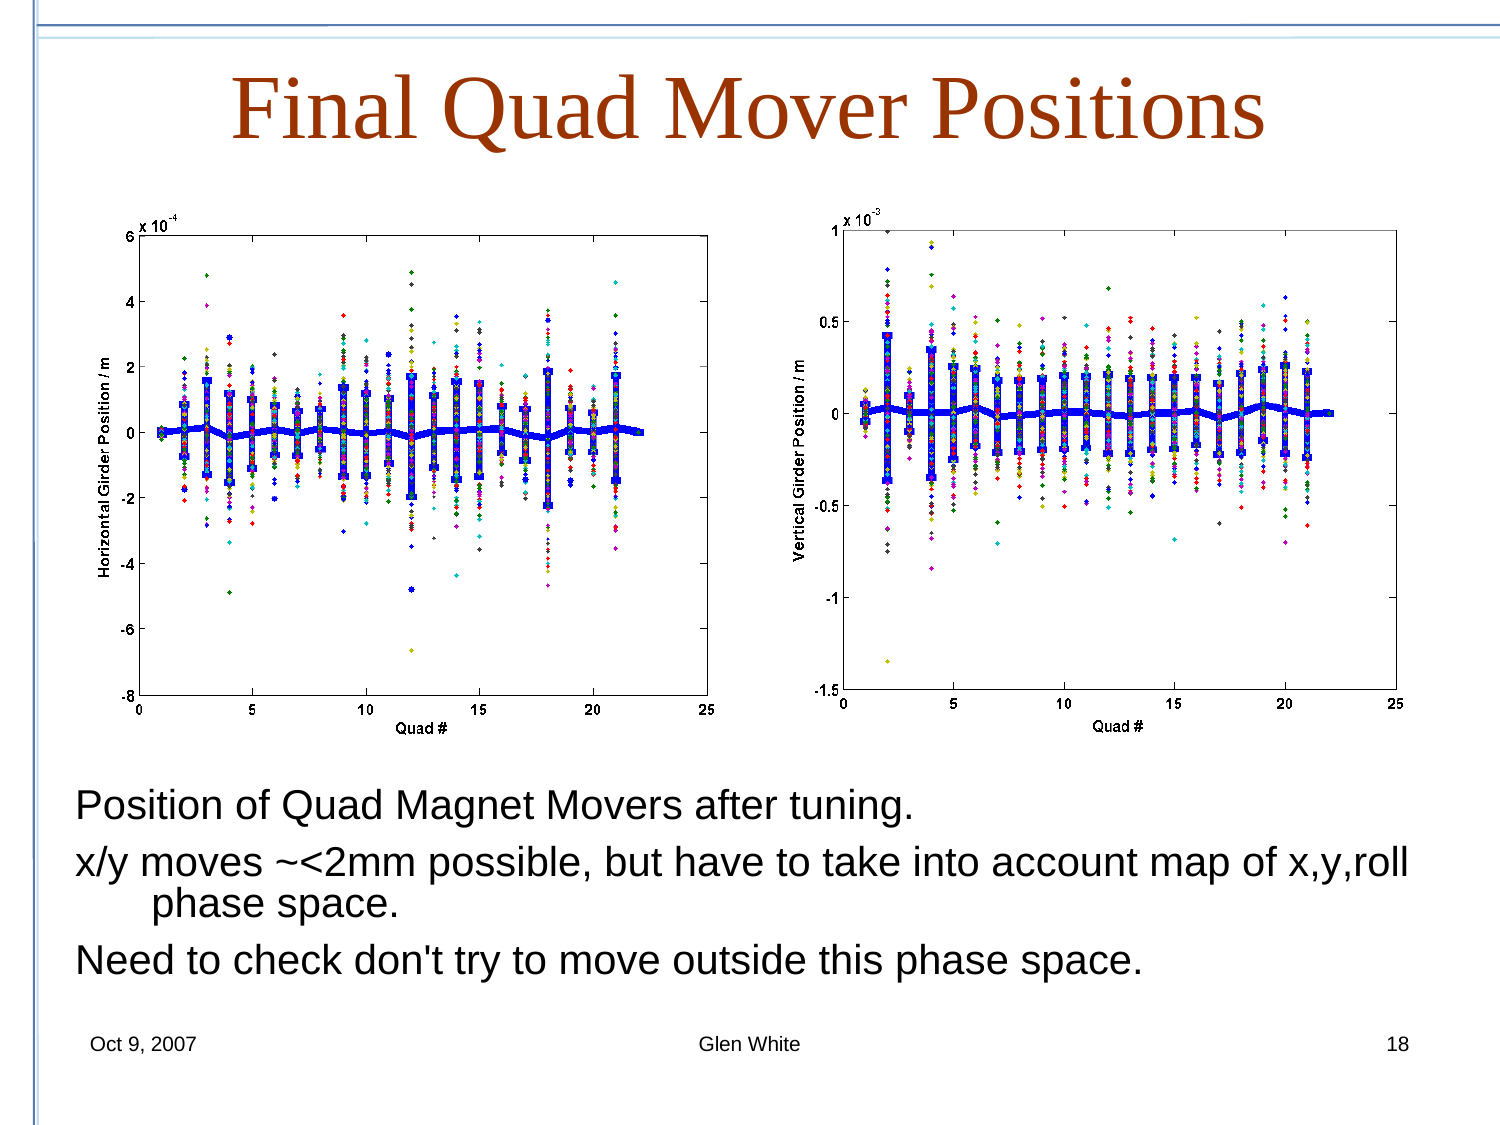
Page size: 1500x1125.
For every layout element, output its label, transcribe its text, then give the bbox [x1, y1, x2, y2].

picture [43, 187, 1463, 756]
list Position of Quad Magnet Movers after tuning. x/y moves ~<2mm possible, but have to take into account map of x,y,roll phase space. Need to check don't try to move outside this phase space. [75, 787, 1426, 997]
title Final Quad Mover Positions [75, 56, 1425, 168]
